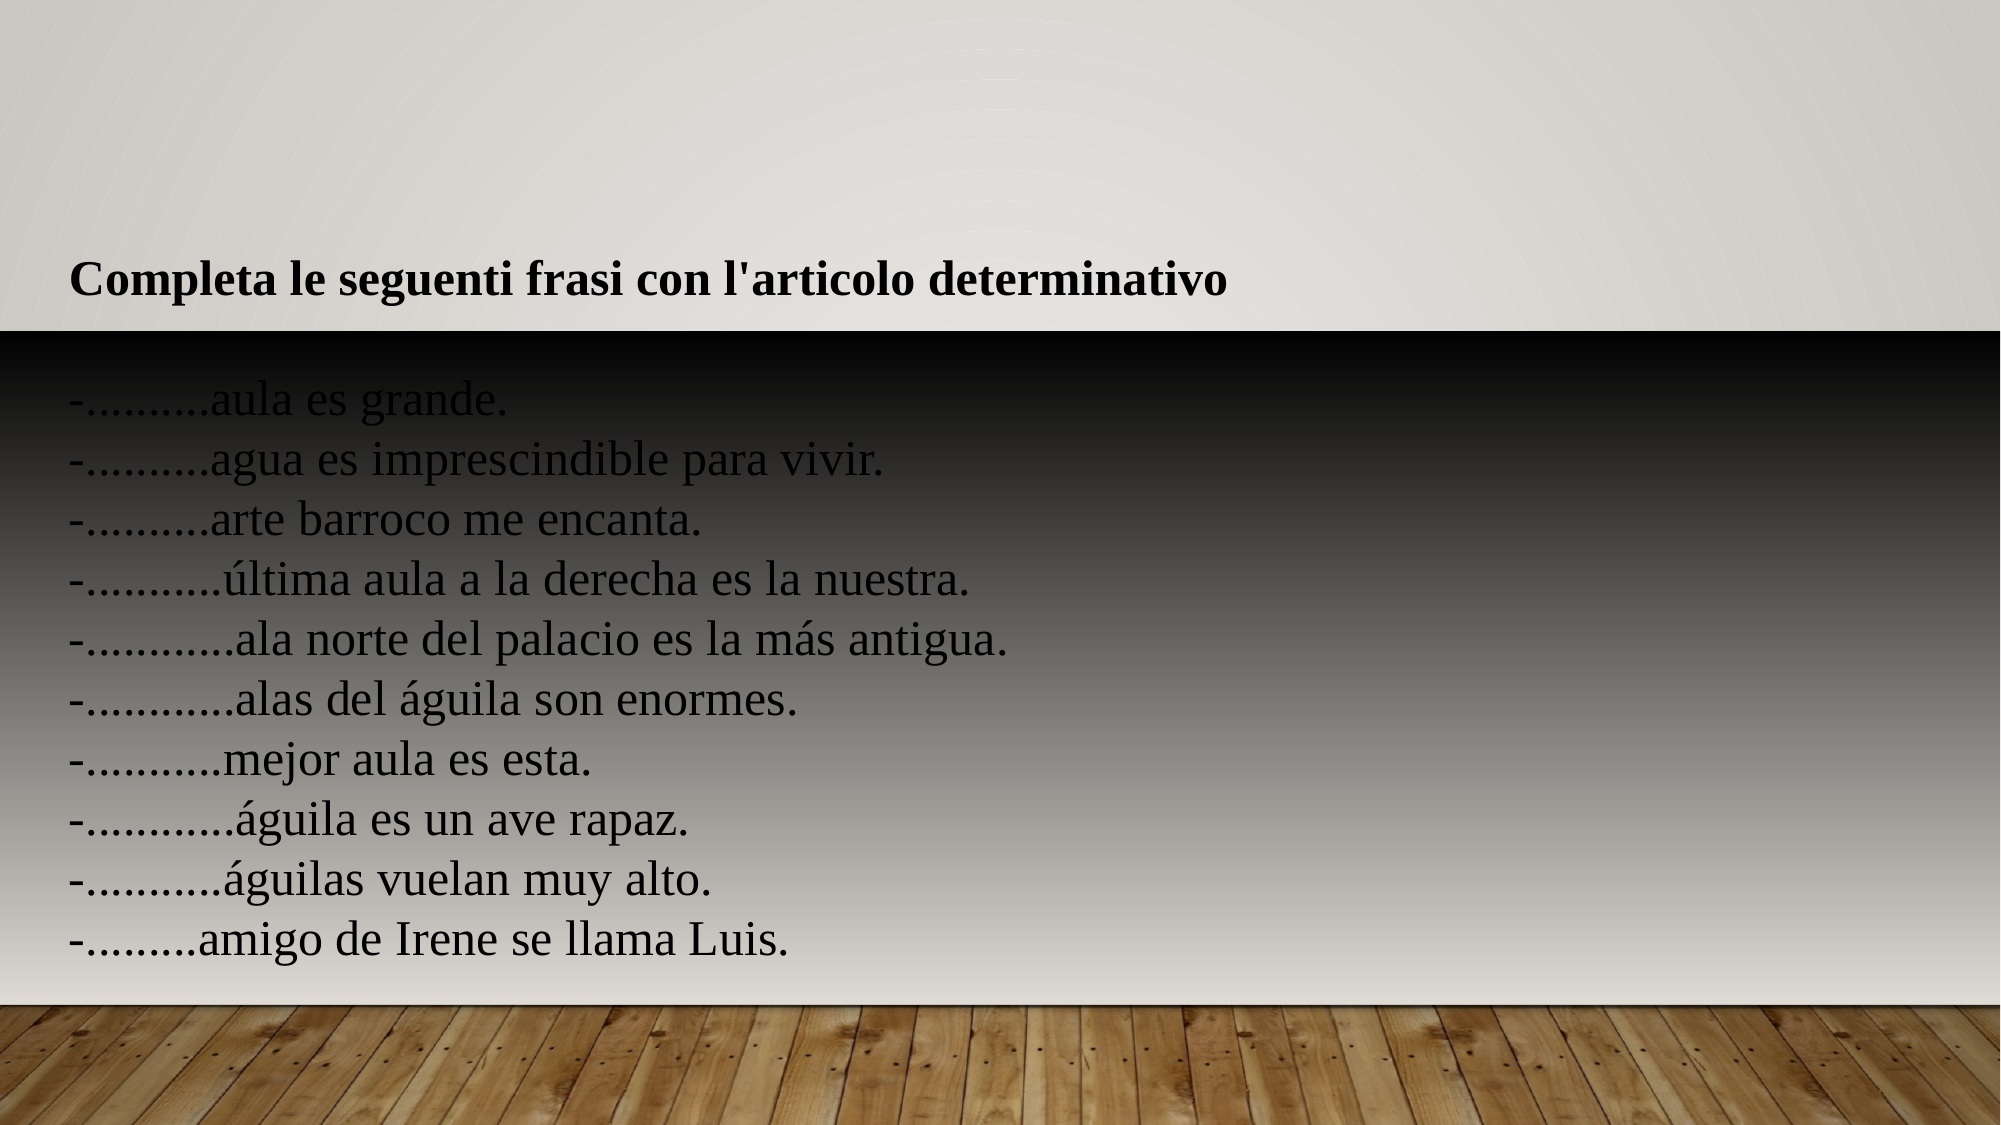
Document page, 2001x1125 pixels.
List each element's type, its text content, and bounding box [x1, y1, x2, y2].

text_box Completa le seguenti frasi con l'articolo determinativo -..........aula es grande. -..........agua es imprescindible para vivir. -..........arte barroco me encanta. -...........última aula a la derecha es la nuestra. -............ala norte del palacio es la más antigua. -............alas del águila son enormes. -...........mejor aula es esta. -............águila es un ave rapaz. -...........águilas vuelan muy alto. -.........amigo de Irene se llama Luis. [53, 237, 2000, 1117]
